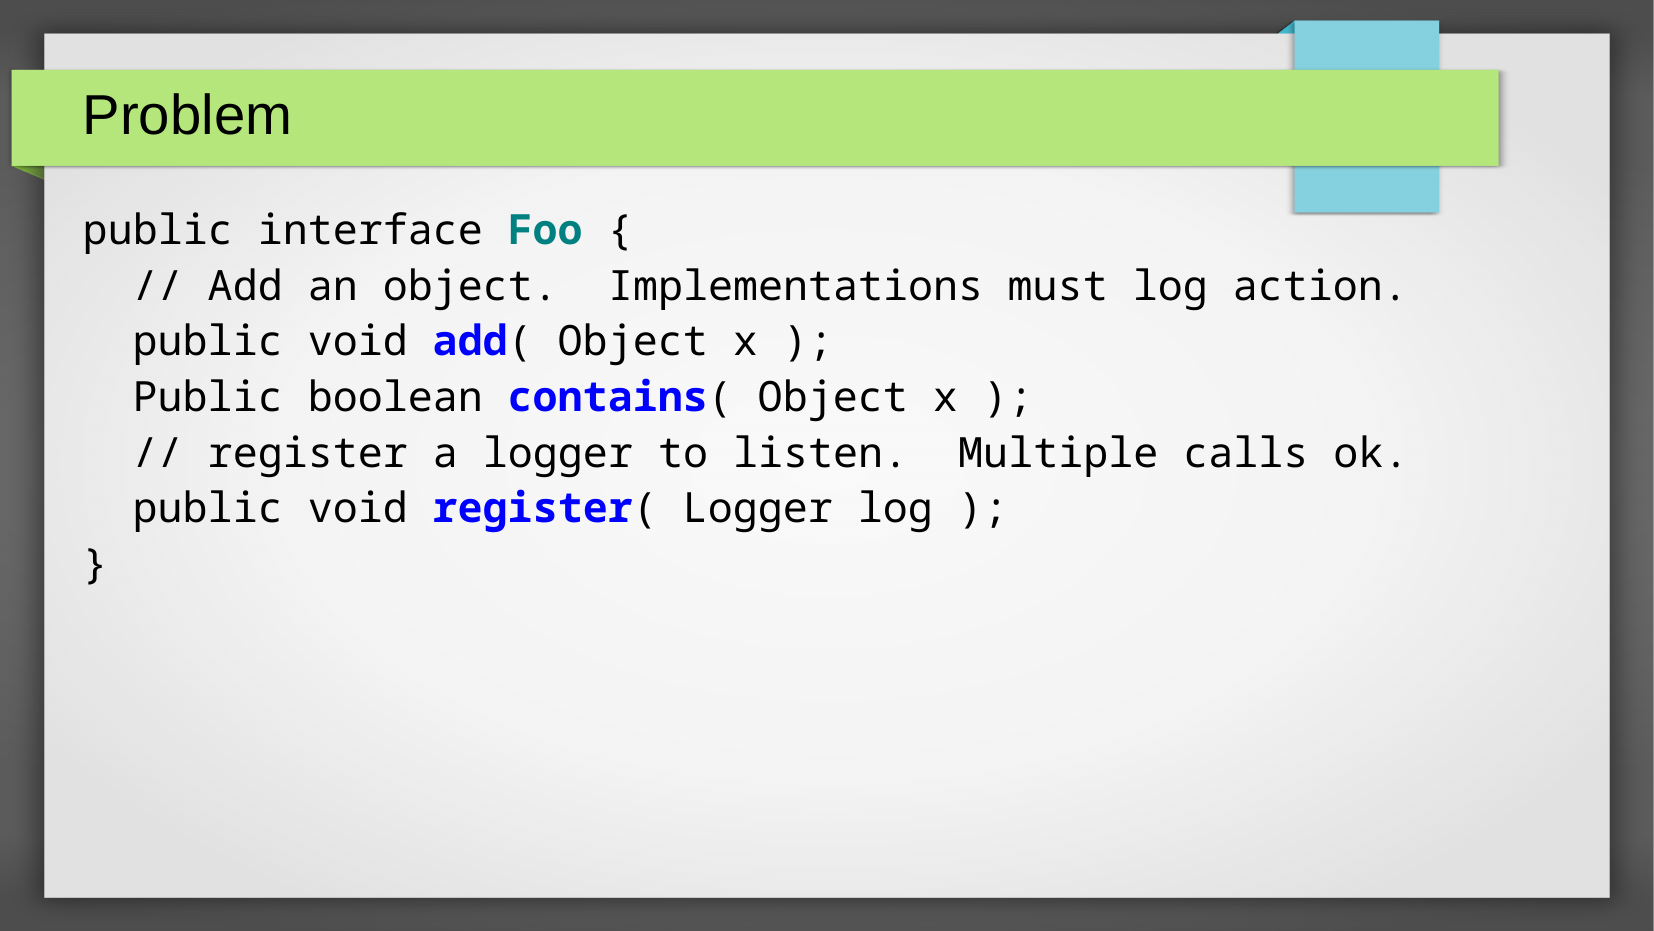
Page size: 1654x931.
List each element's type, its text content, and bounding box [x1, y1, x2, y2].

title Problem [82, 70, 1264, 160]
list public interface Foo { // Add an object. Implementations must log action. public void add( Object x ); Public boolean contains( Object x ); // register a logger to listen. Multiple calls ok. public void register( Logger log ); } [82, 217, 1571, 523]
picture [0, 0, 1654, 931]
